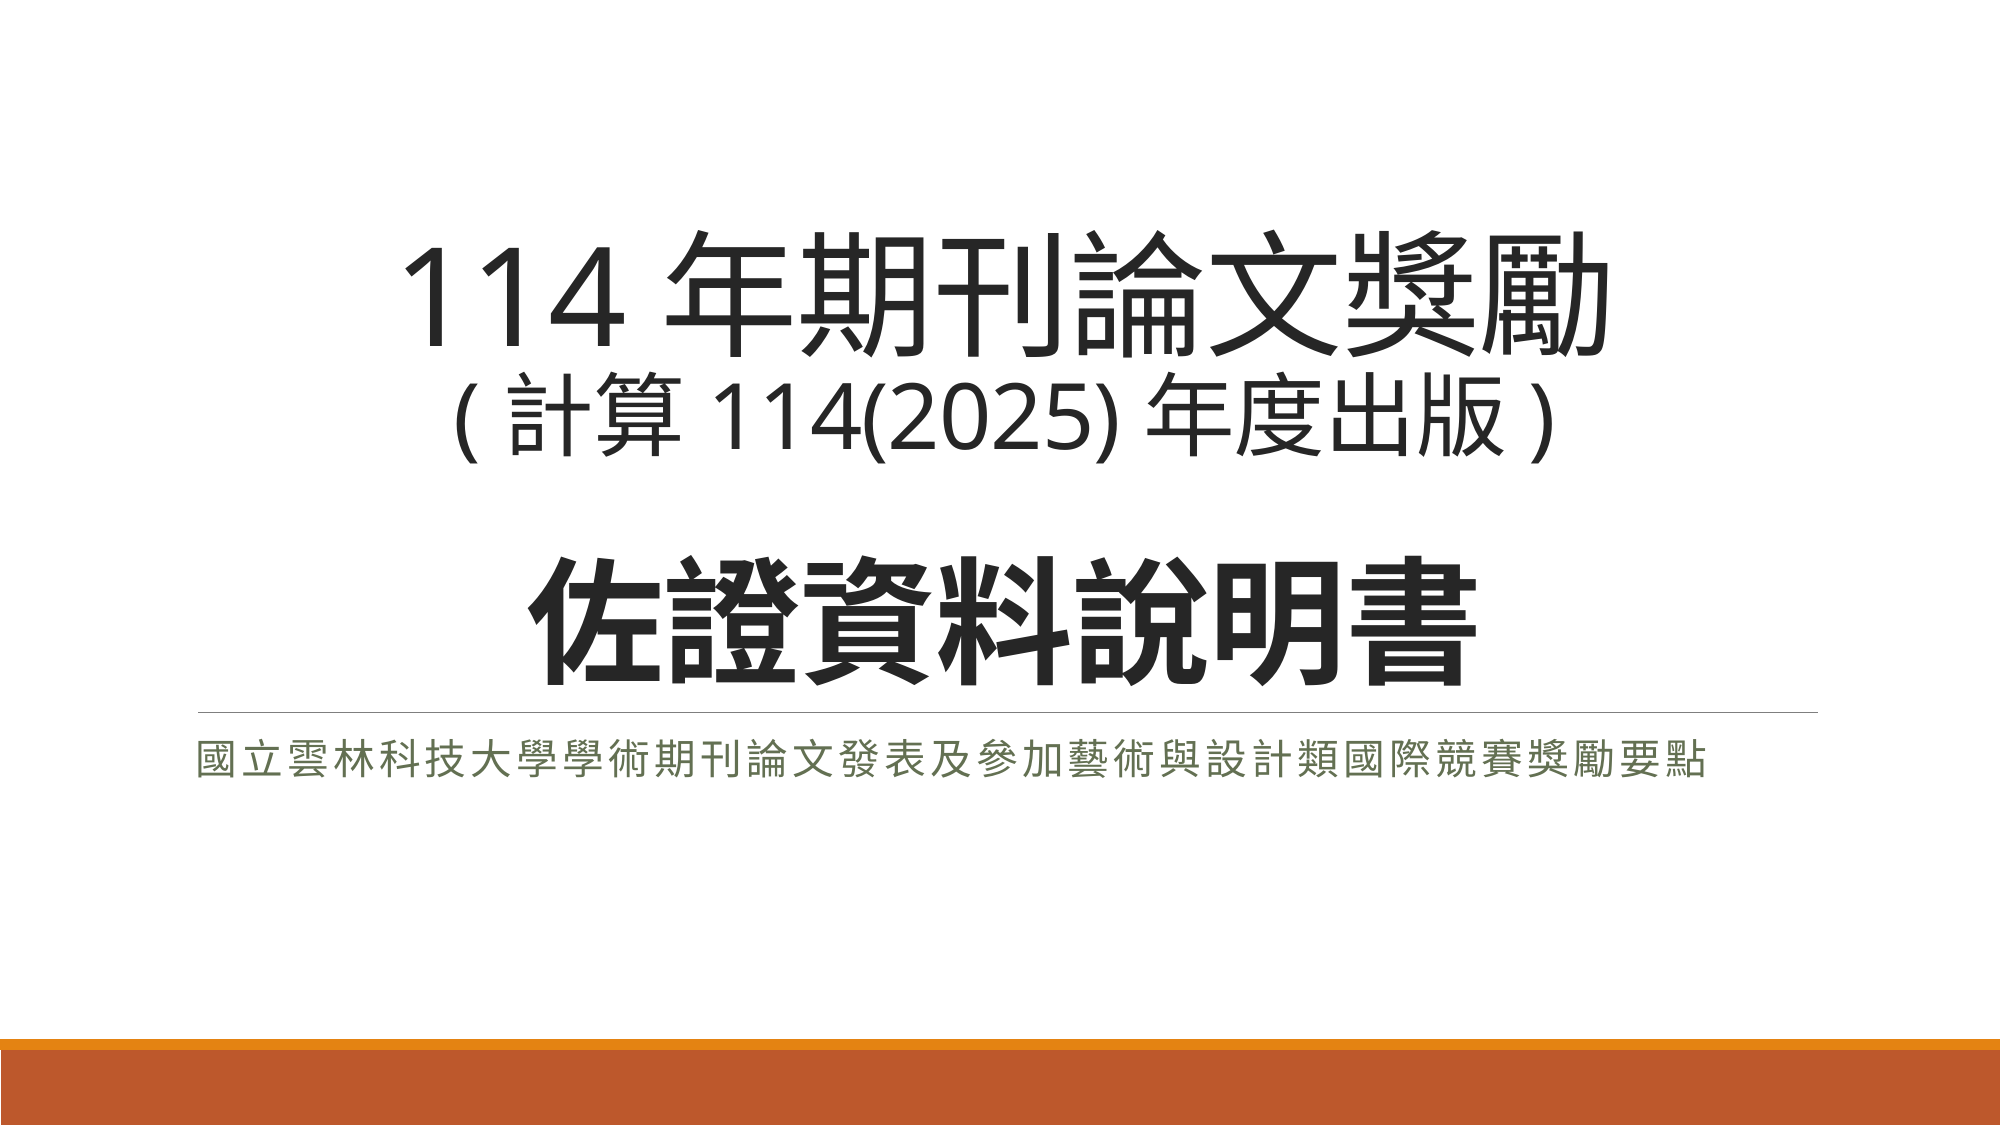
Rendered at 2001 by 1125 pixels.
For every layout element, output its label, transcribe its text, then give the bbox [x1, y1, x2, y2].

subtitle 國立雲林科技大學學術期刊論文發表及參加藝術與設計類國際競賽獎勵要點 [180, 730, 1831, 1001]
title 114年期刊論文獎勵 (計算114(2025)年度出版) 佐證資料說明書 [180, 124, 1831, 710]
